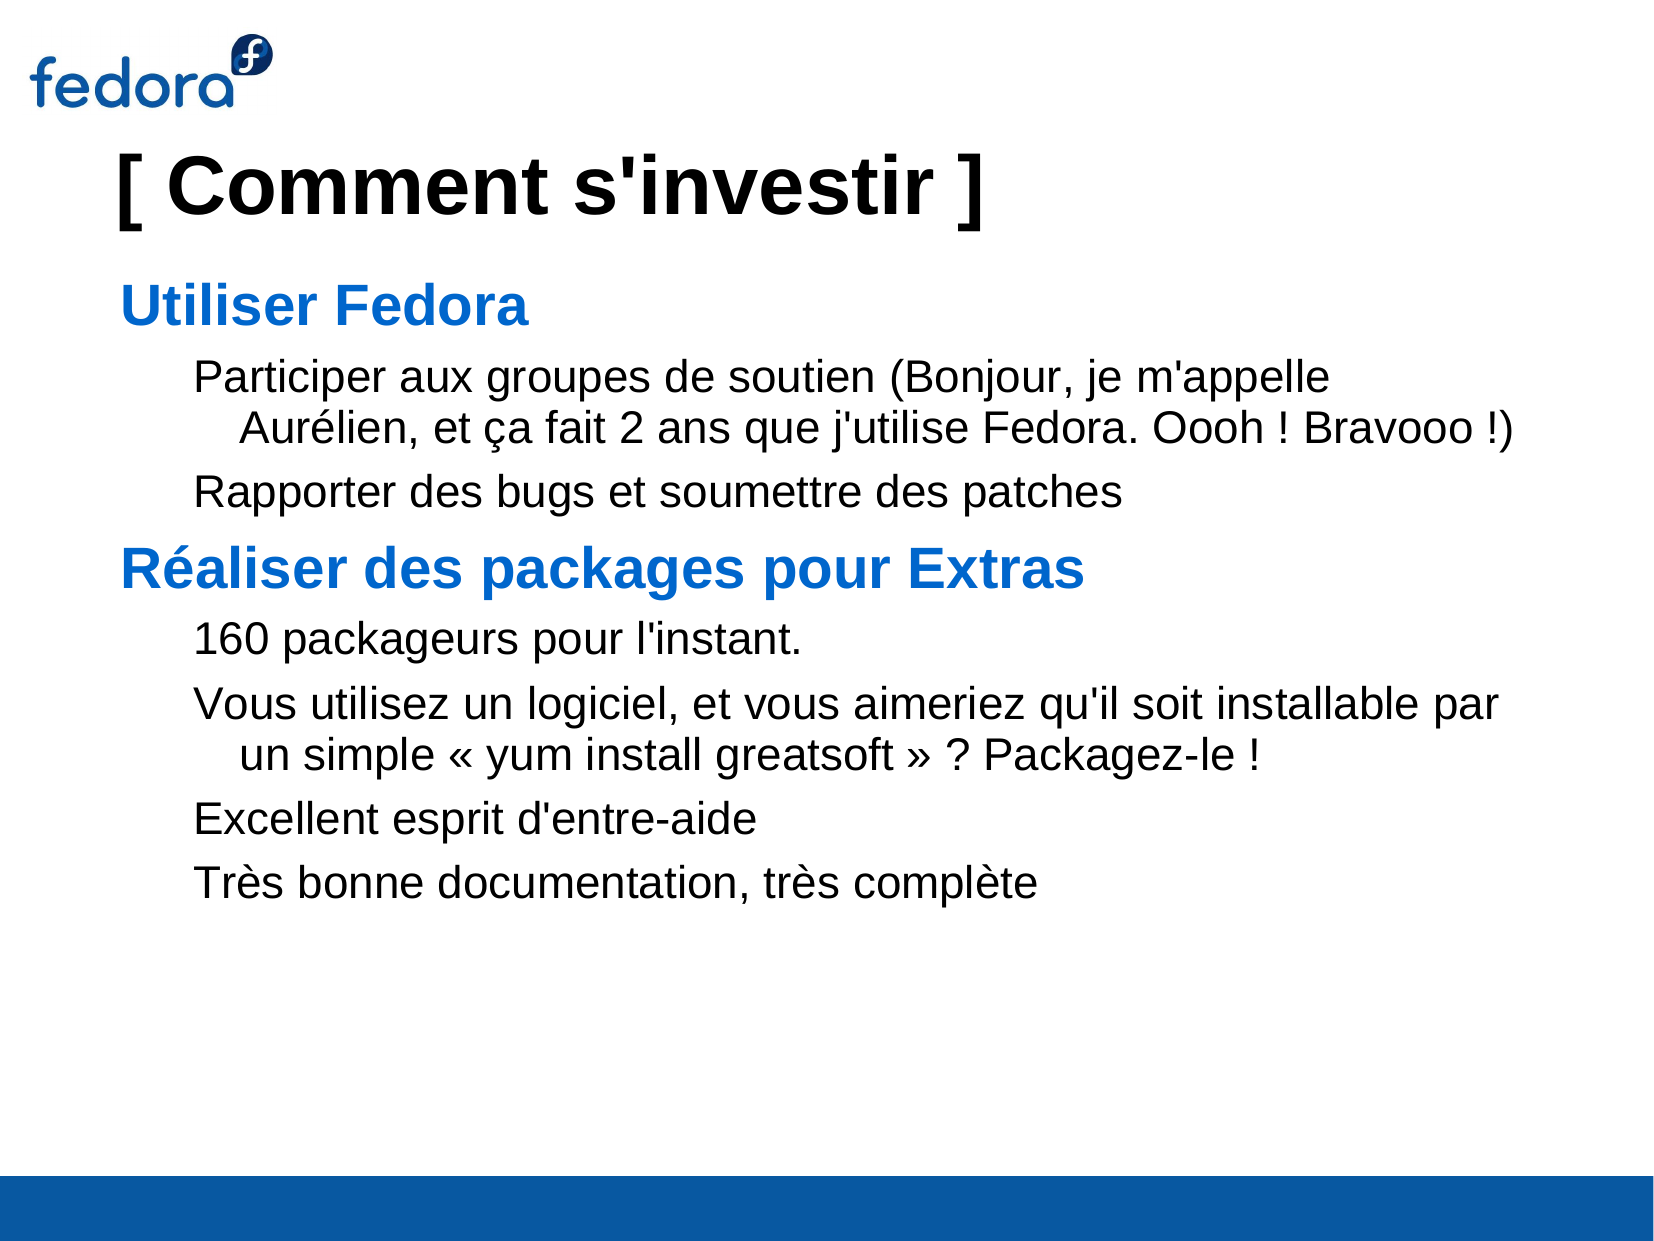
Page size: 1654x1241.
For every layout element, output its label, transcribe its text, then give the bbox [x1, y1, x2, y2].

list Utiliser Fedora Participer aux groupes de soutien (Bonjour, je m'appelle Aurélien, et ça fait 2 ans que j'utilise Fedora. Oooh ! Bravooo !) Rapporter des bugs et soumettre des patches Réaliser des packages pour Extras 160 packageurs pour l'instant. Vous utilisez un logiciel, et vous aimeriez qu'il soit installable par un simple « yum install greatsoft » ? Packagez-le ! Excellent esprit d'entre-aide Très bonne documentation, très complète [118, 272, 1523, 1092]
title [ Comment s'investir ] [115, 122, 1521, 249]
picture [0, 1176, 1654, 1241]
picture [22, 27, 277, 115]
